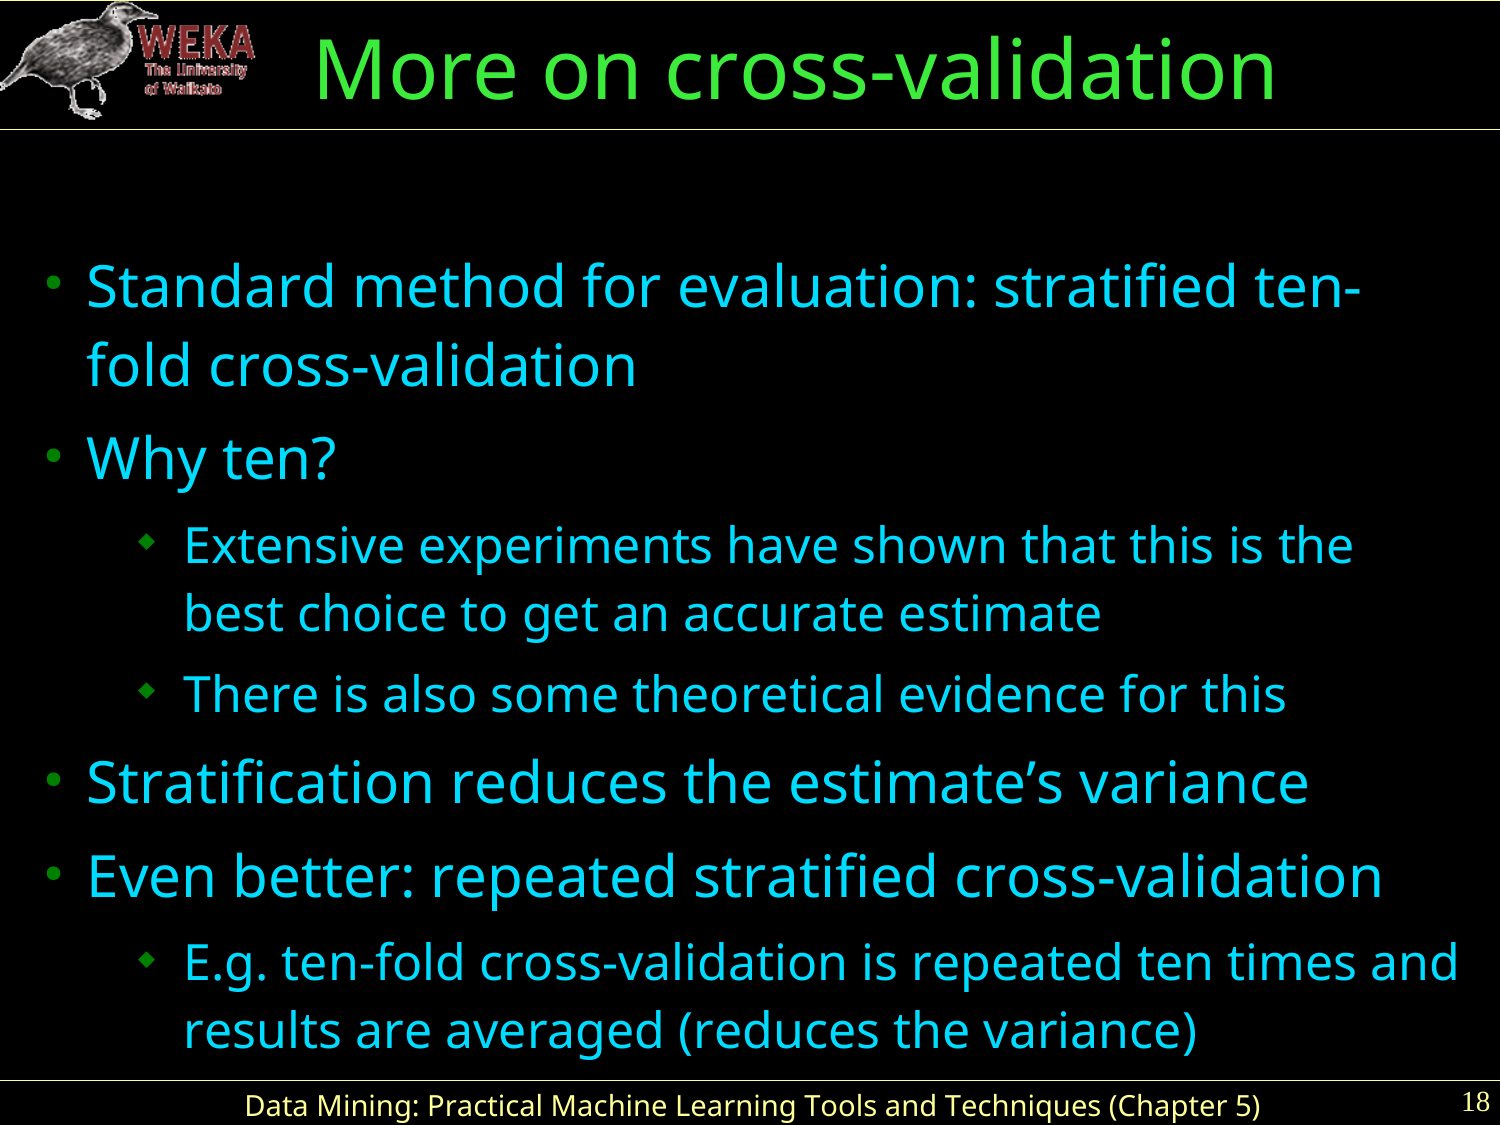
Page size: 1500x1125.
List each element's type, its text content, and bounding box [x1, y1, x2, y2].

picture [0, 1, 266, 129]
text_box Standard method for evaluation: stratified ten-fold cross-validation Why ten? Extensive experiments have shown that this is the best choice to get an accurate estimate There is also some theoretical evidence for this Stratification reduces the estimate’s variance Even better: repeated stratified cross-validation E.g. ten-fold cross-validation is repeated ten times and results are averaged (reduces the variance) [29, 237, 1477, 942]
title More on cross-validation [297, 0, 1500, 148]
